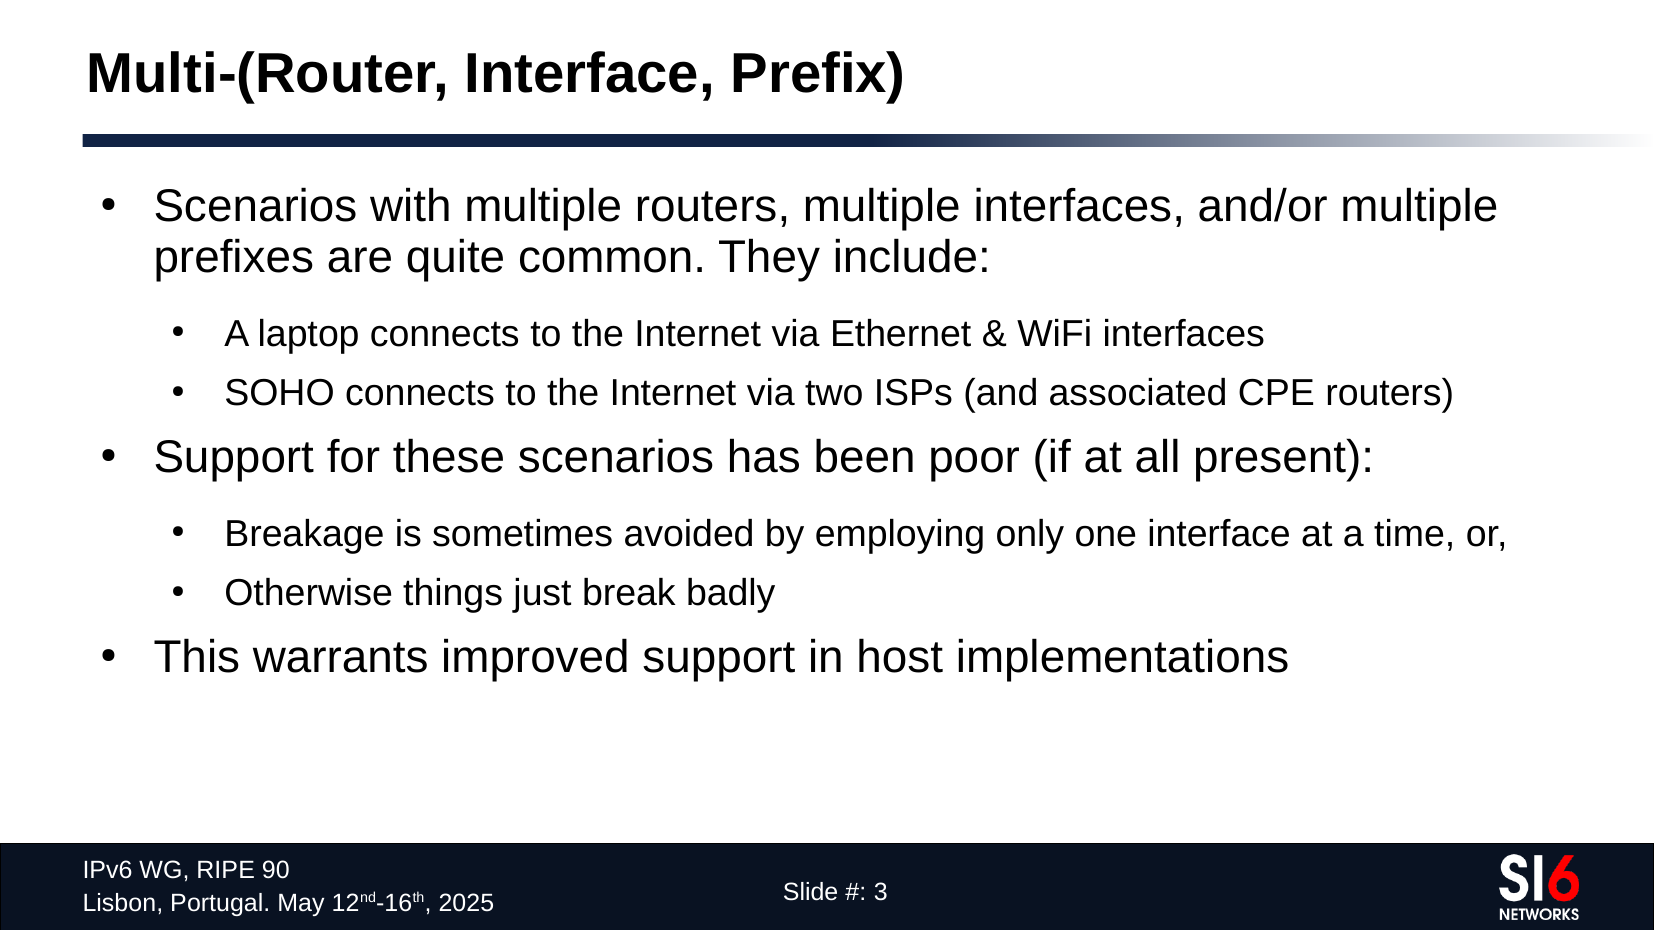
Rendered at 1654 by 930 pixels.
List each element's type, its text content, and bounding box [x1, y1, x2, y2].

title Multi-(Router, Interface, Prefix) [86, 22, 1575, 124]
list Scenarios with multiple routers, multiple interfaces, and/or multiple prefixes are quite common. They include: A laptop connects to the Internet via Ethernet & WiFi interfaces SOHO connects to the Internet via two ISPs (and associated CPE routers) Support for these scenarios has been poor (if at all present): Breakage is sometimes avoided by employing only one interface at a time, or, Otherwise things just break badly This warrants improved support in host implementations [82, 179, 1571, 794]
picture [1499, 854, 1579, 920]
